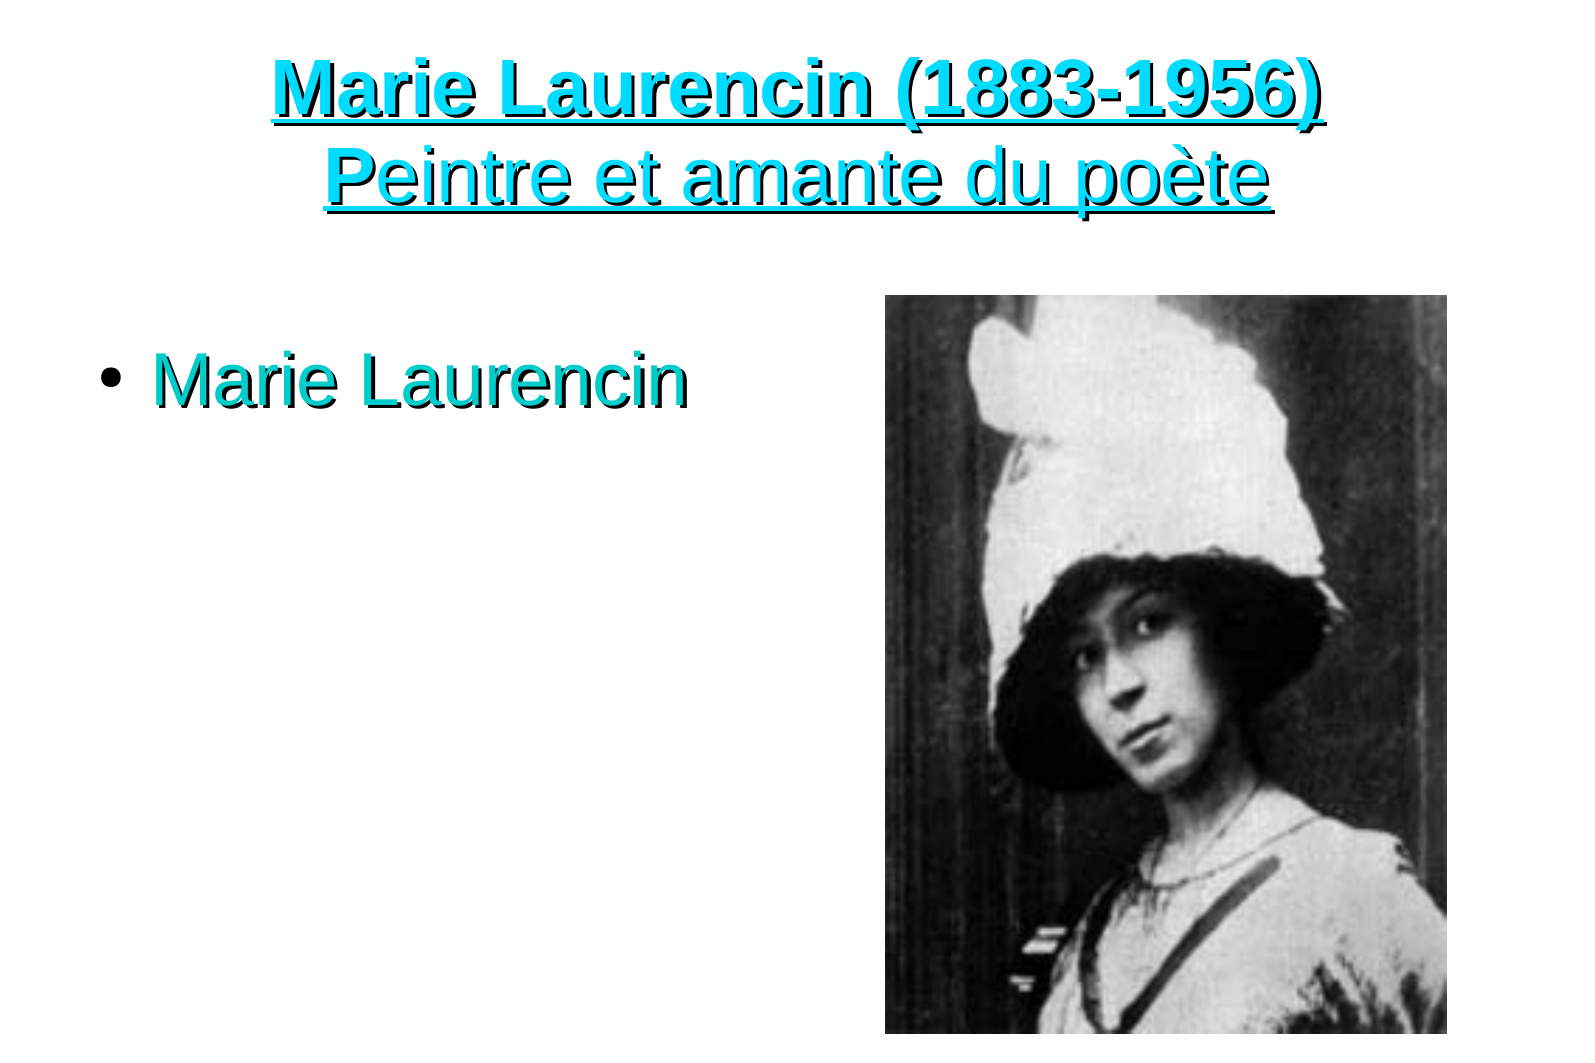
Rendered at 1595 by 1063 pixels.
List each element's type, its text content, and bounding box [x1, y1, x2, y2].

title Marie Laurencin (1883-1956) Peintre et amante du poète [79, 42, 1515, 220]
list Marie Laurencin [79, 248, 1515, 951]
picture [885, 295, 1447, 1034]
